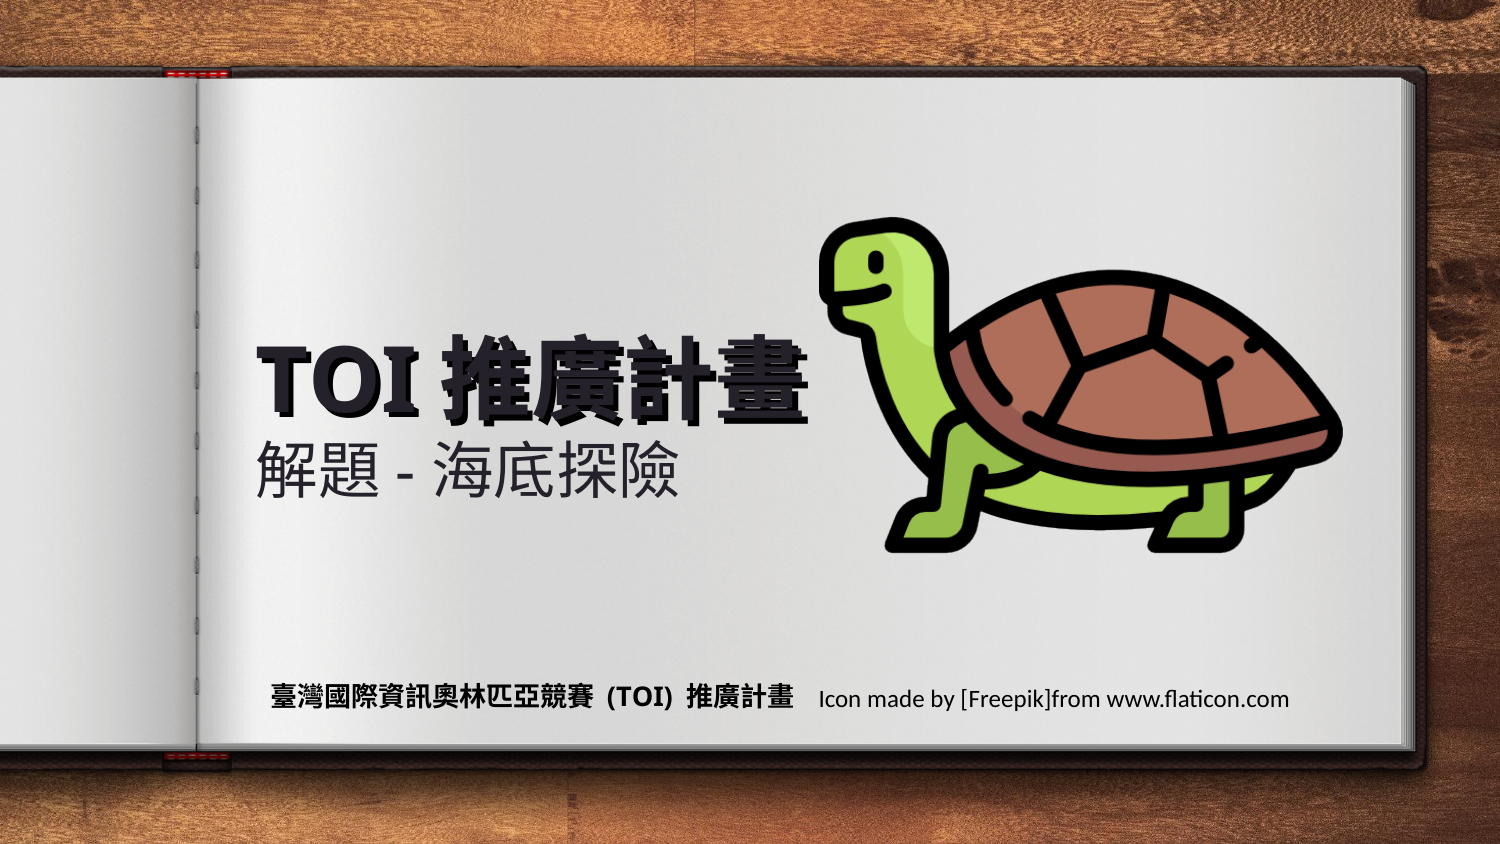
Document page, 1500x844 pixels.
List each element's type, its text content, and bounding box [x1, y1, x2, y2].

picture [819, 123, 1343, 647]
title TOI推廣計畫 解題-海底探險 [240, 262, 819, 565]
text_box Icon made by [Freepik]from www.flaticon.com [804, 675, 1385, 720]
